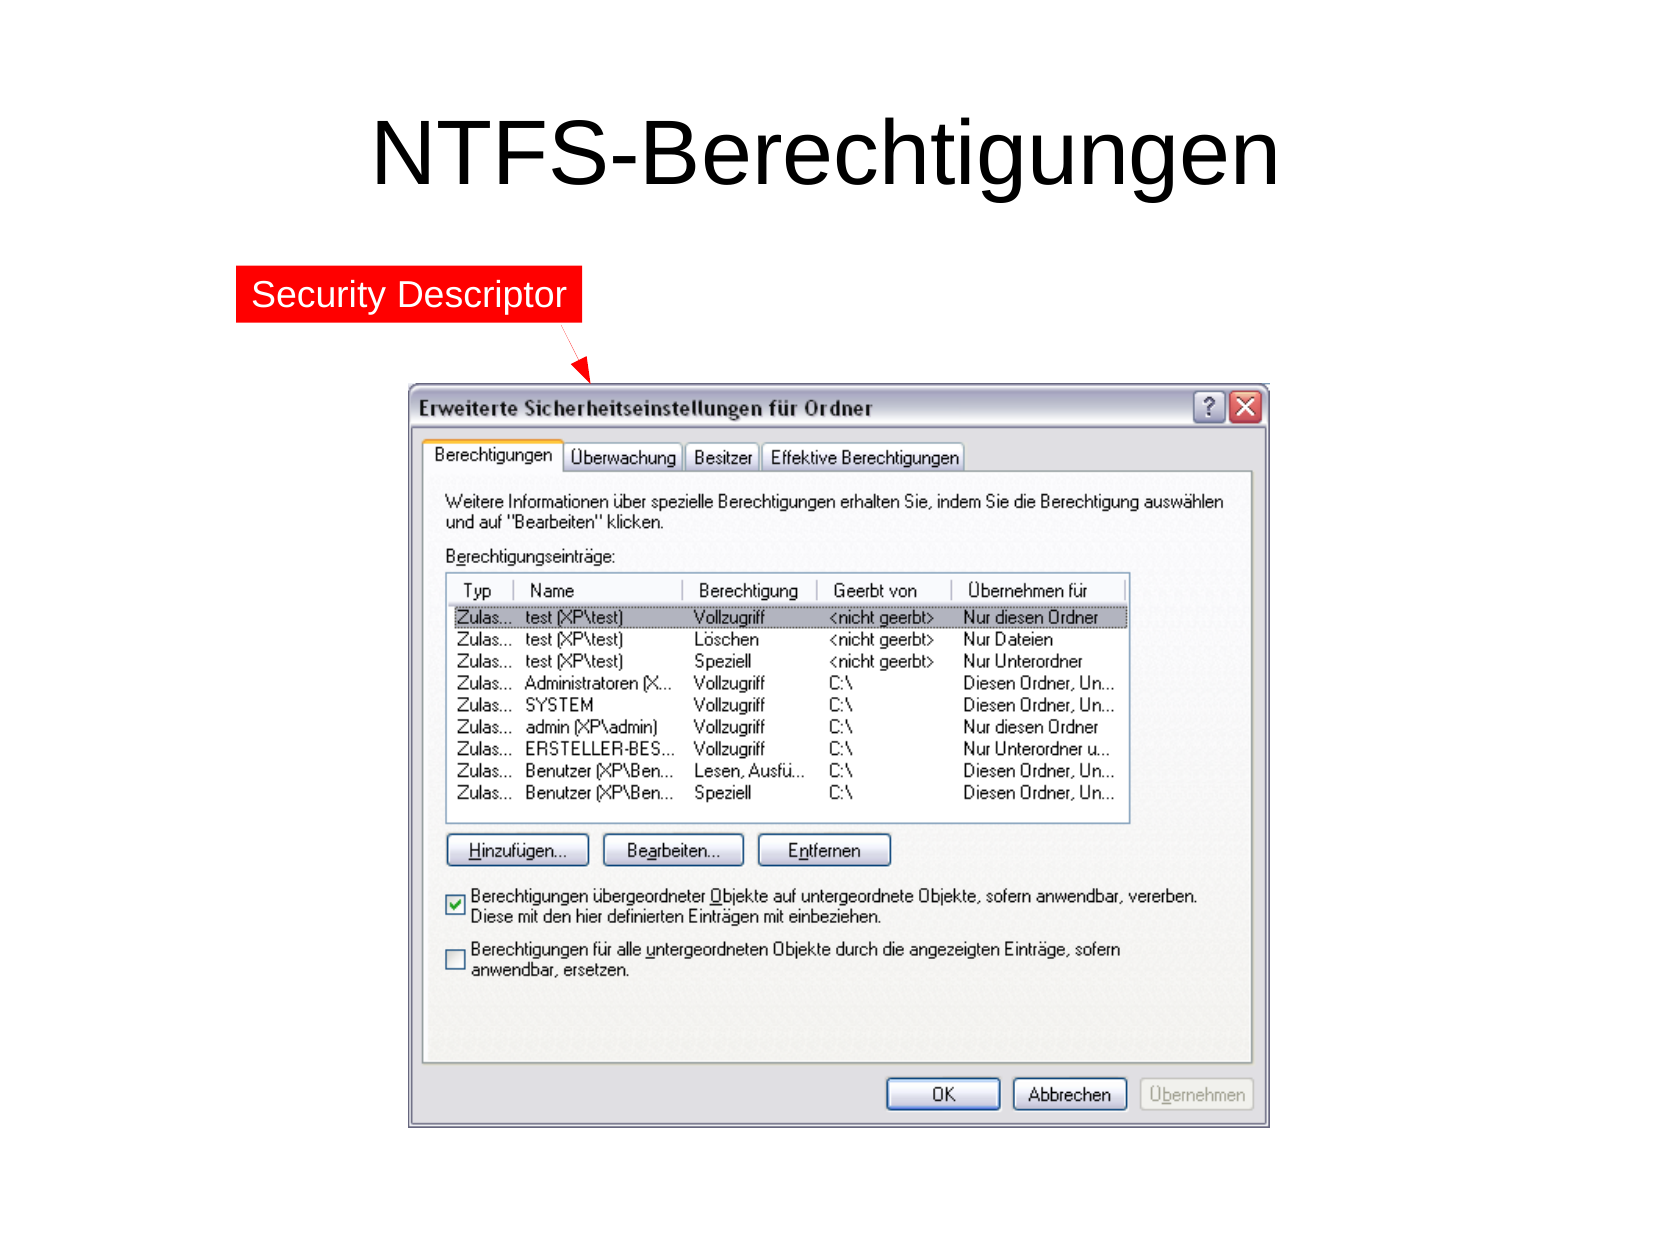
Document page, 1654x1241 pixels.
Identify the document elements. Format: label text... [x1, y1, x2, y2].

text_box Security Descriptor [236, 265, 583, 323]
title NTFS-Berechtigungen [82, 56, 1571, 250]
picture [408, 383, 1270, 1128]
